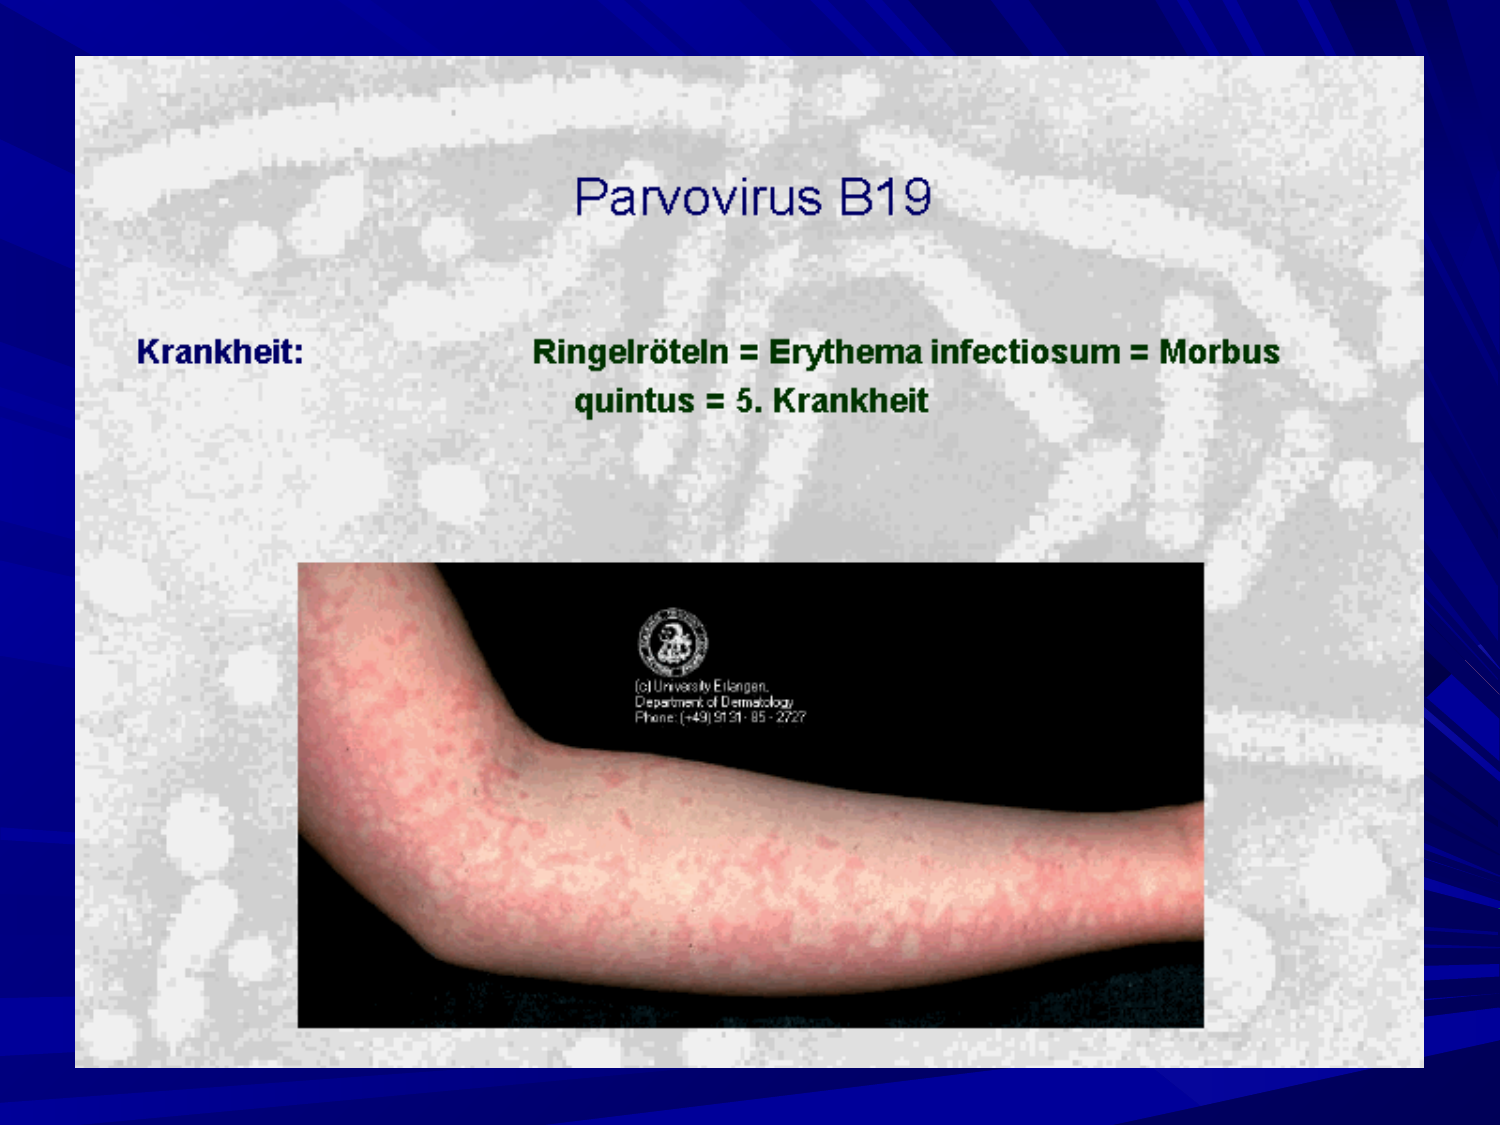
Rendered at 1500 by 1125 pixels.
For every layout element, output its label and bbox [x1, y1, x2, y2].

picture [75, 56, 1424, 1068]
